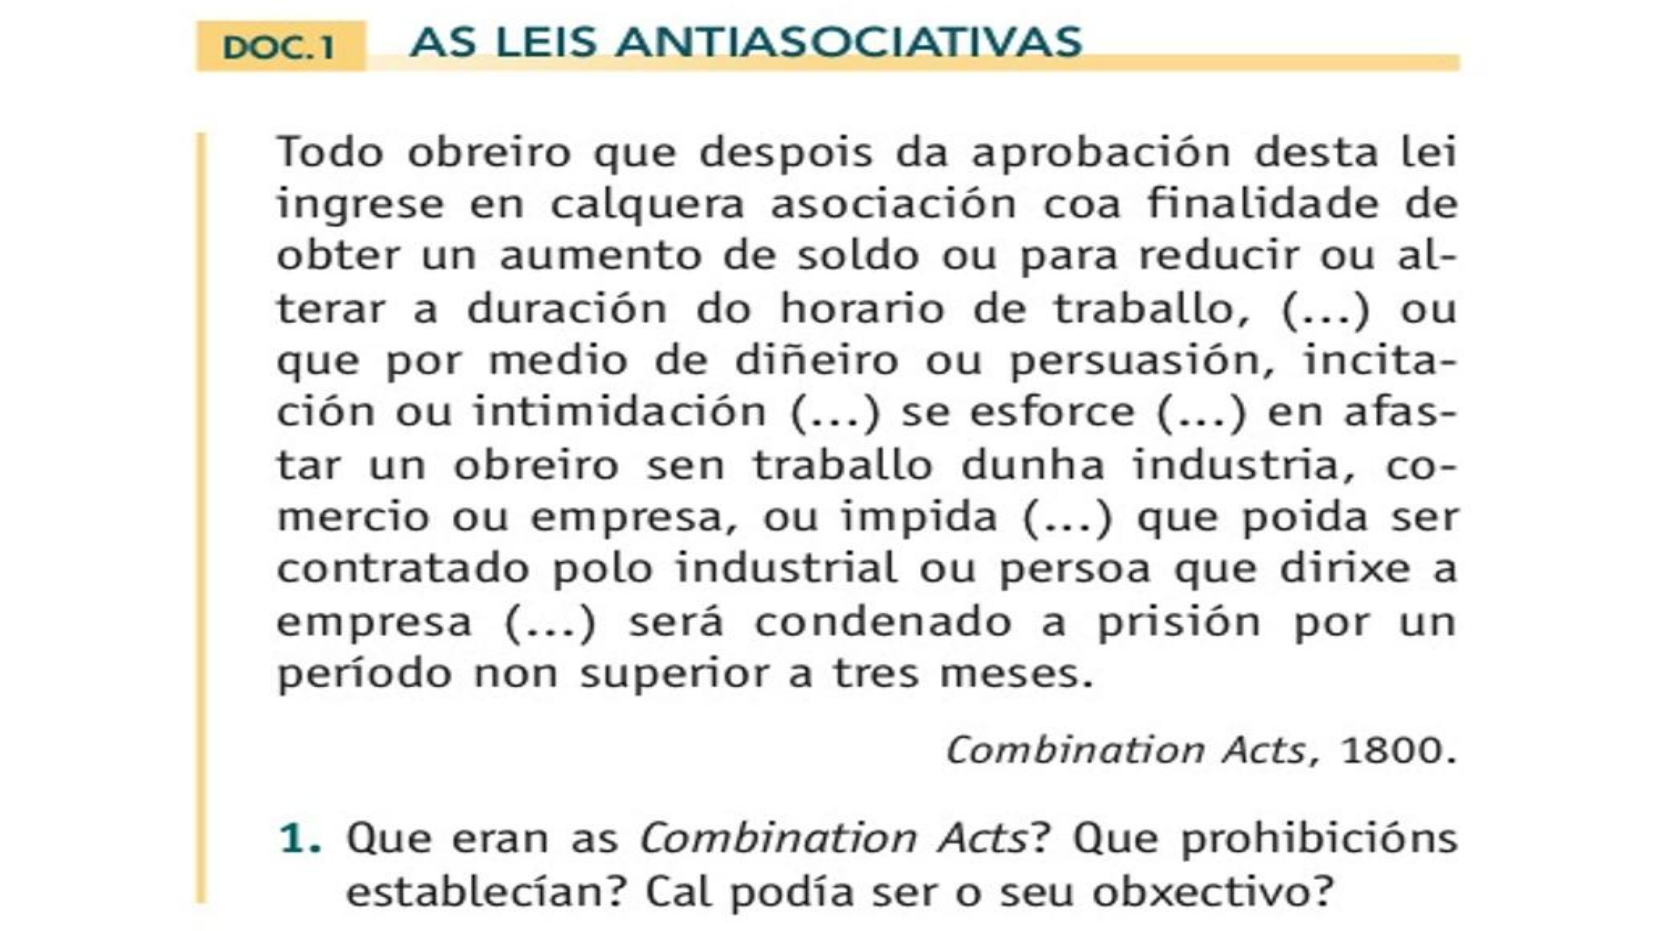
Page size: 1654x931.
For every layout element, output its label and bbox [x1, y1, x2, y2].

picture [166, 0, 1488, 931]
